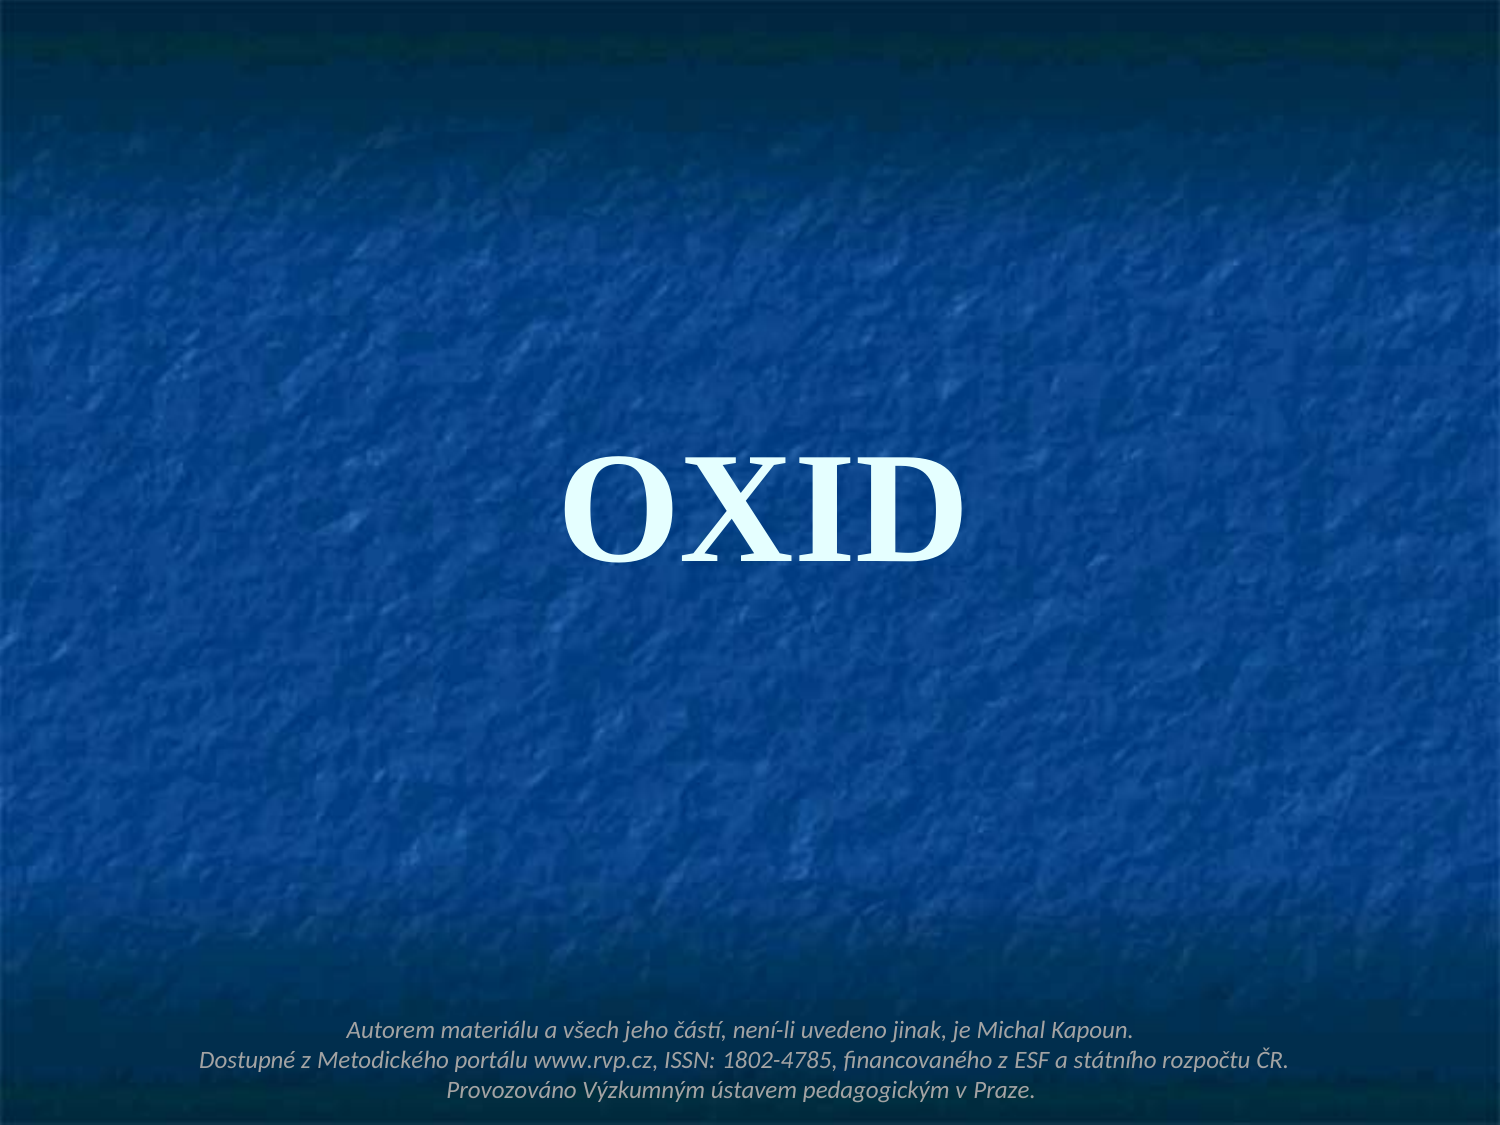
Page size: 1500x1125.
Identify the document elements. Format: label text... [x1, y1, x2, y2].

picture [0, 0, 1500, 1125]
text_box Autorem materiálu a všech jeho částí, není-li uvedeno jinak, je Michal Kapoun. Dostupné z Metodického portálu www.rvp.cz, ISSN: 1802-4785, financovaného z ESF a státního rozpočtu ČR. Provozováno Výzkumným ústavem pedagogickým v Praze. [147, 1011, 1341, 1106]
title OXID [88, 385, 1439, 611]
